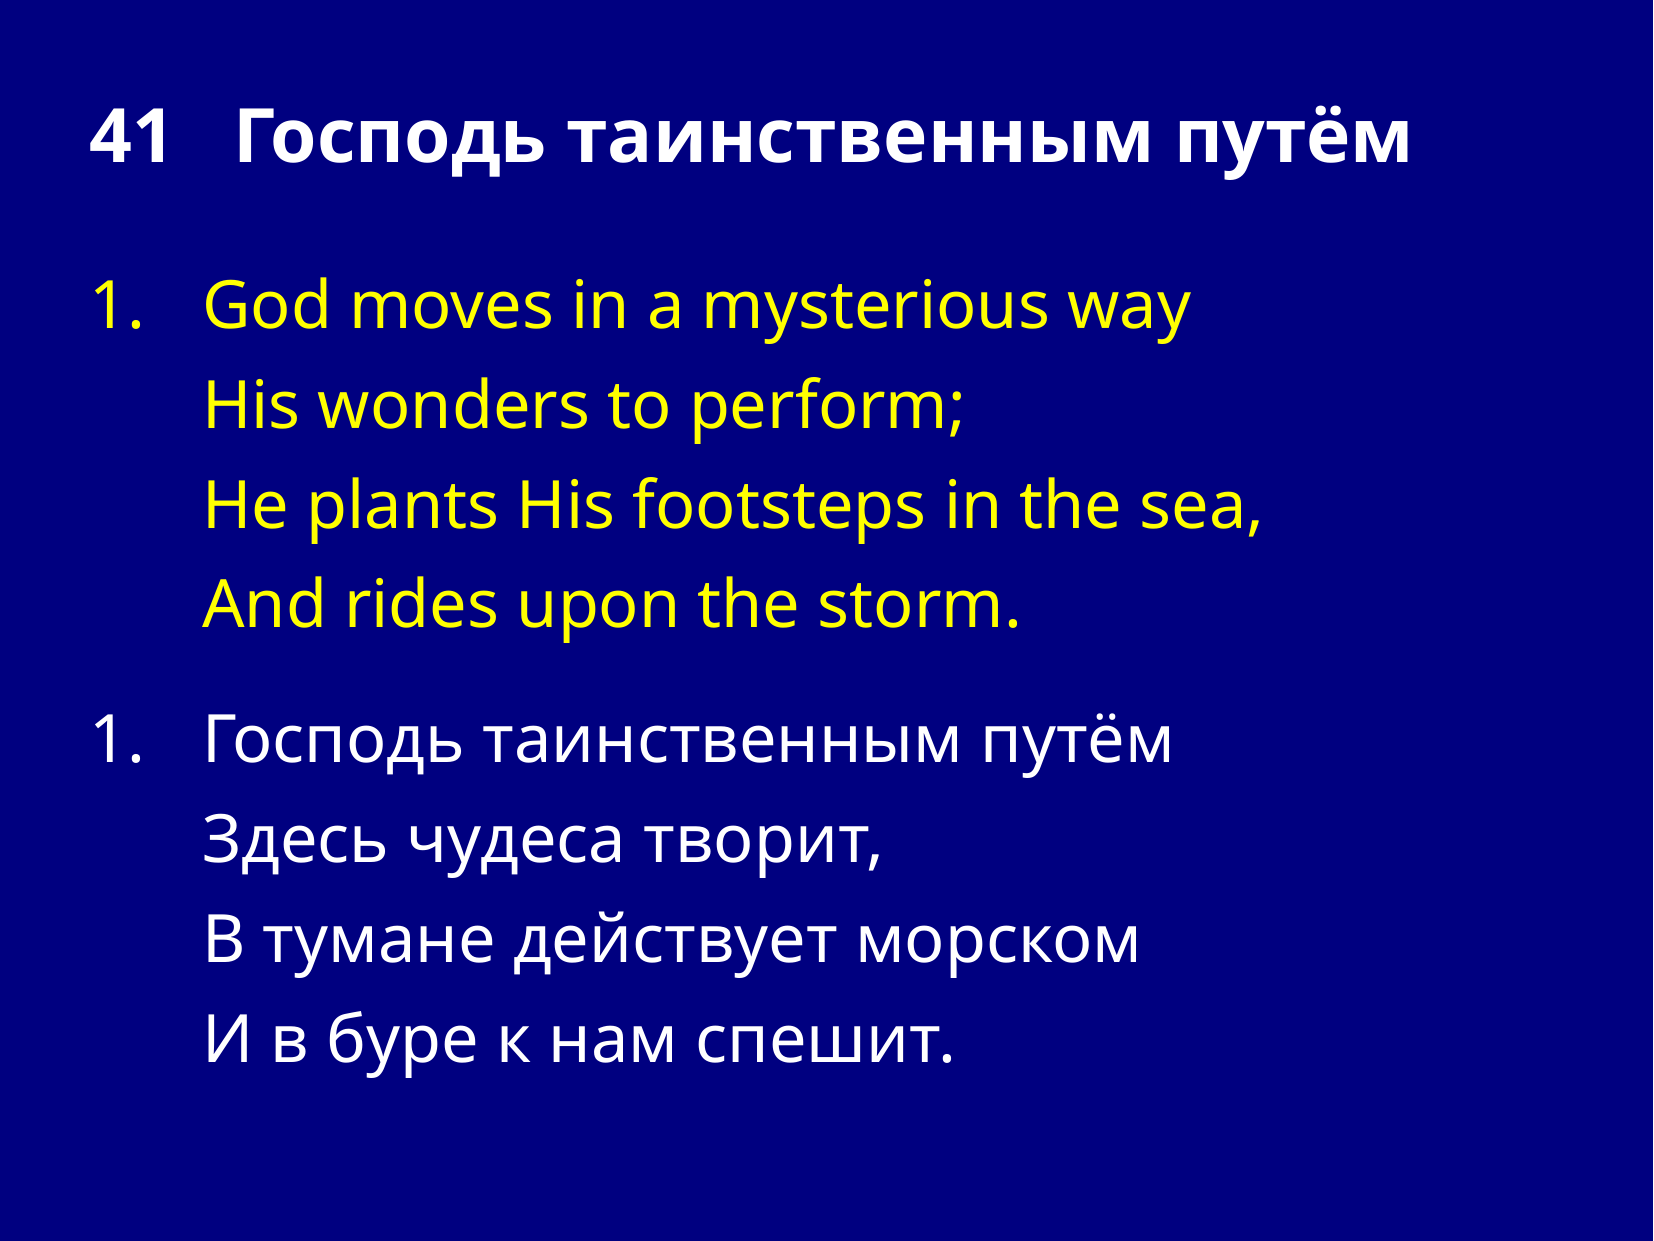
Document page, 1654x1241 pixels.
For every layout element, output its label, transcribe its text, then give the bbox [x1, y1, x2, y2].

text_box 1. God moves in a mysterious way His wonders to perform; He plants His footsteps in the sea, And rides upon the storm. [75, 188, 1576, 638]
text_box 41 Господь таинственным путём [75, 75, 1576, 188]
text_box 1. Господь таинственным путём Здесь чудеса творит, В тумане действует морском И в буре к нам спешит. [75, 675, 1576, 1163]
